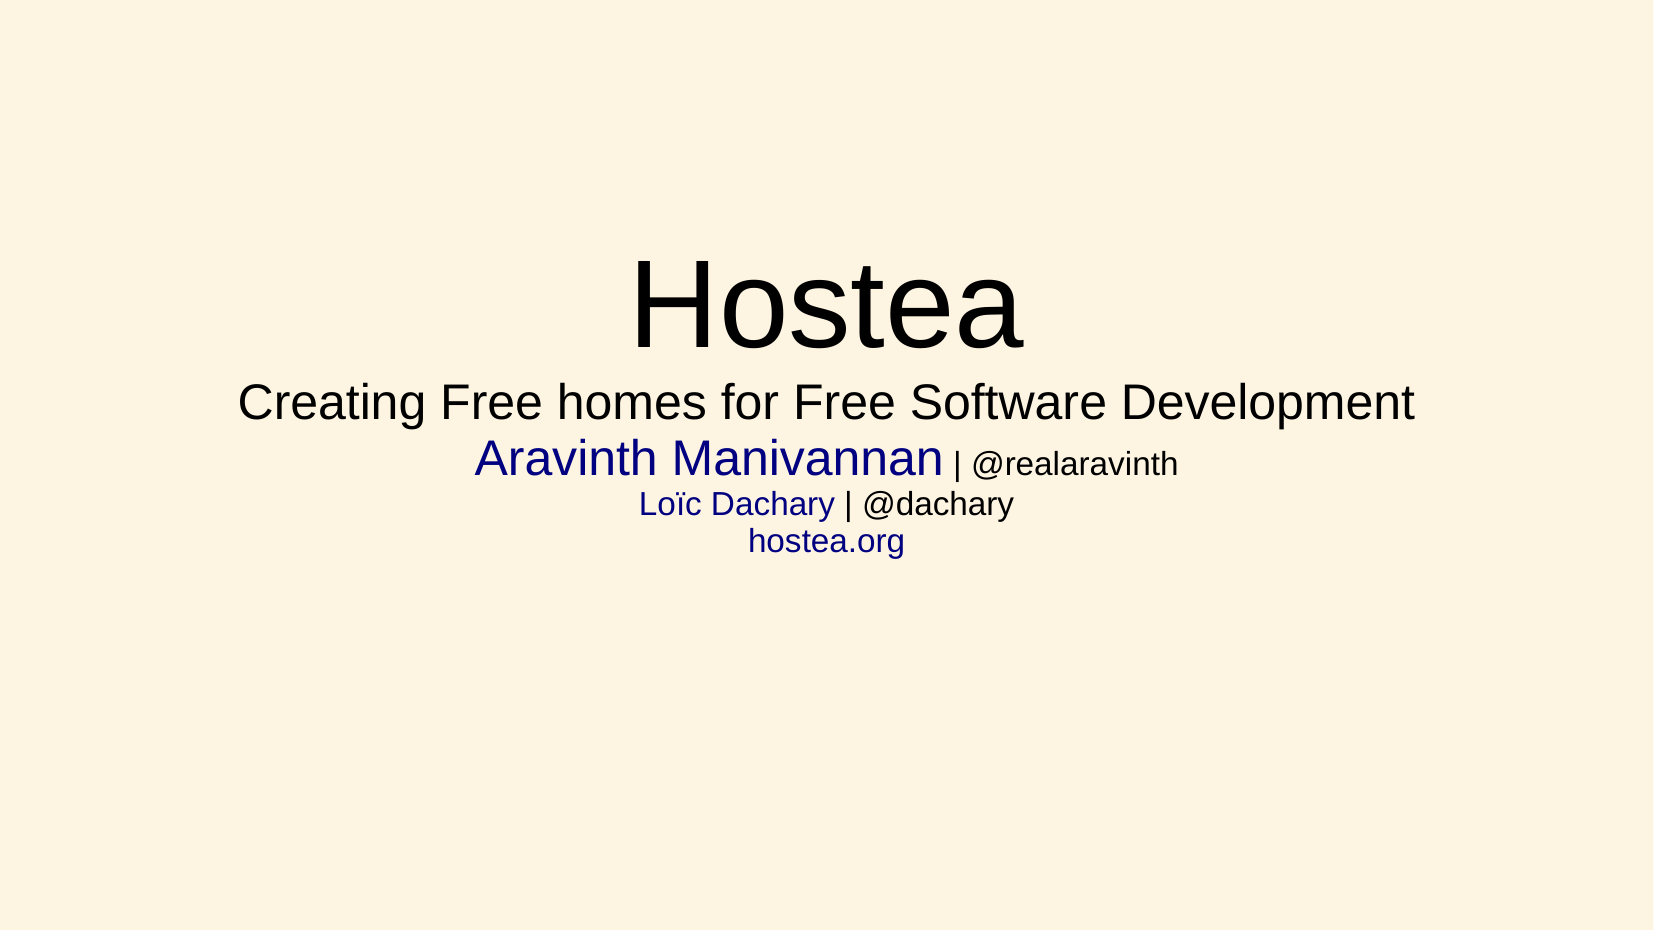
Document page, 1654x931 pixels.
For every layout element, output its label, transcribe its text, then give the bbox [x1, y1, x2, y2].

subtitle Hostea Creating Free homes for Free Software Development Aravinth Manivannan | @realaravinth Loïc Dachary | @dachary hostea.org [82, 37, 1571, 757]
